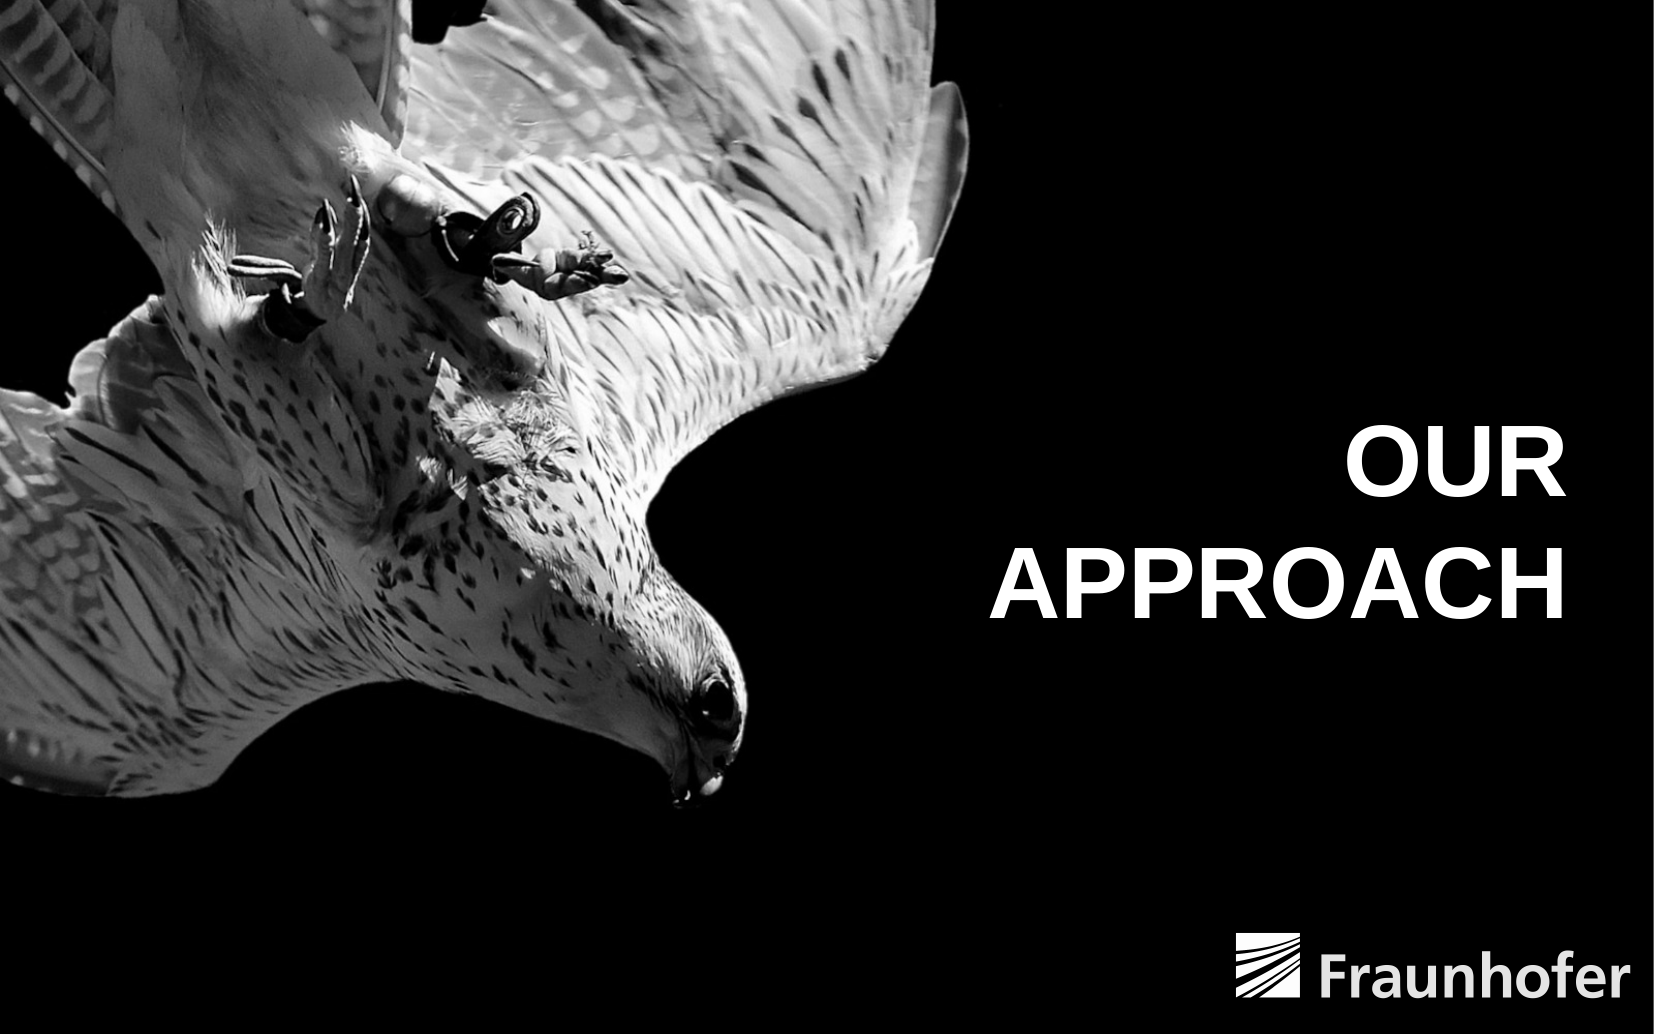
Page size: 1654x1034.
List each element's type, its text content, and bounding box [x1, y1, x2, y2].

title OUR APPROACH [689, 0, 1570, 1034]
picture [1570, 0, 1654, 1034]
picture [0, 0, 689, 1034]
